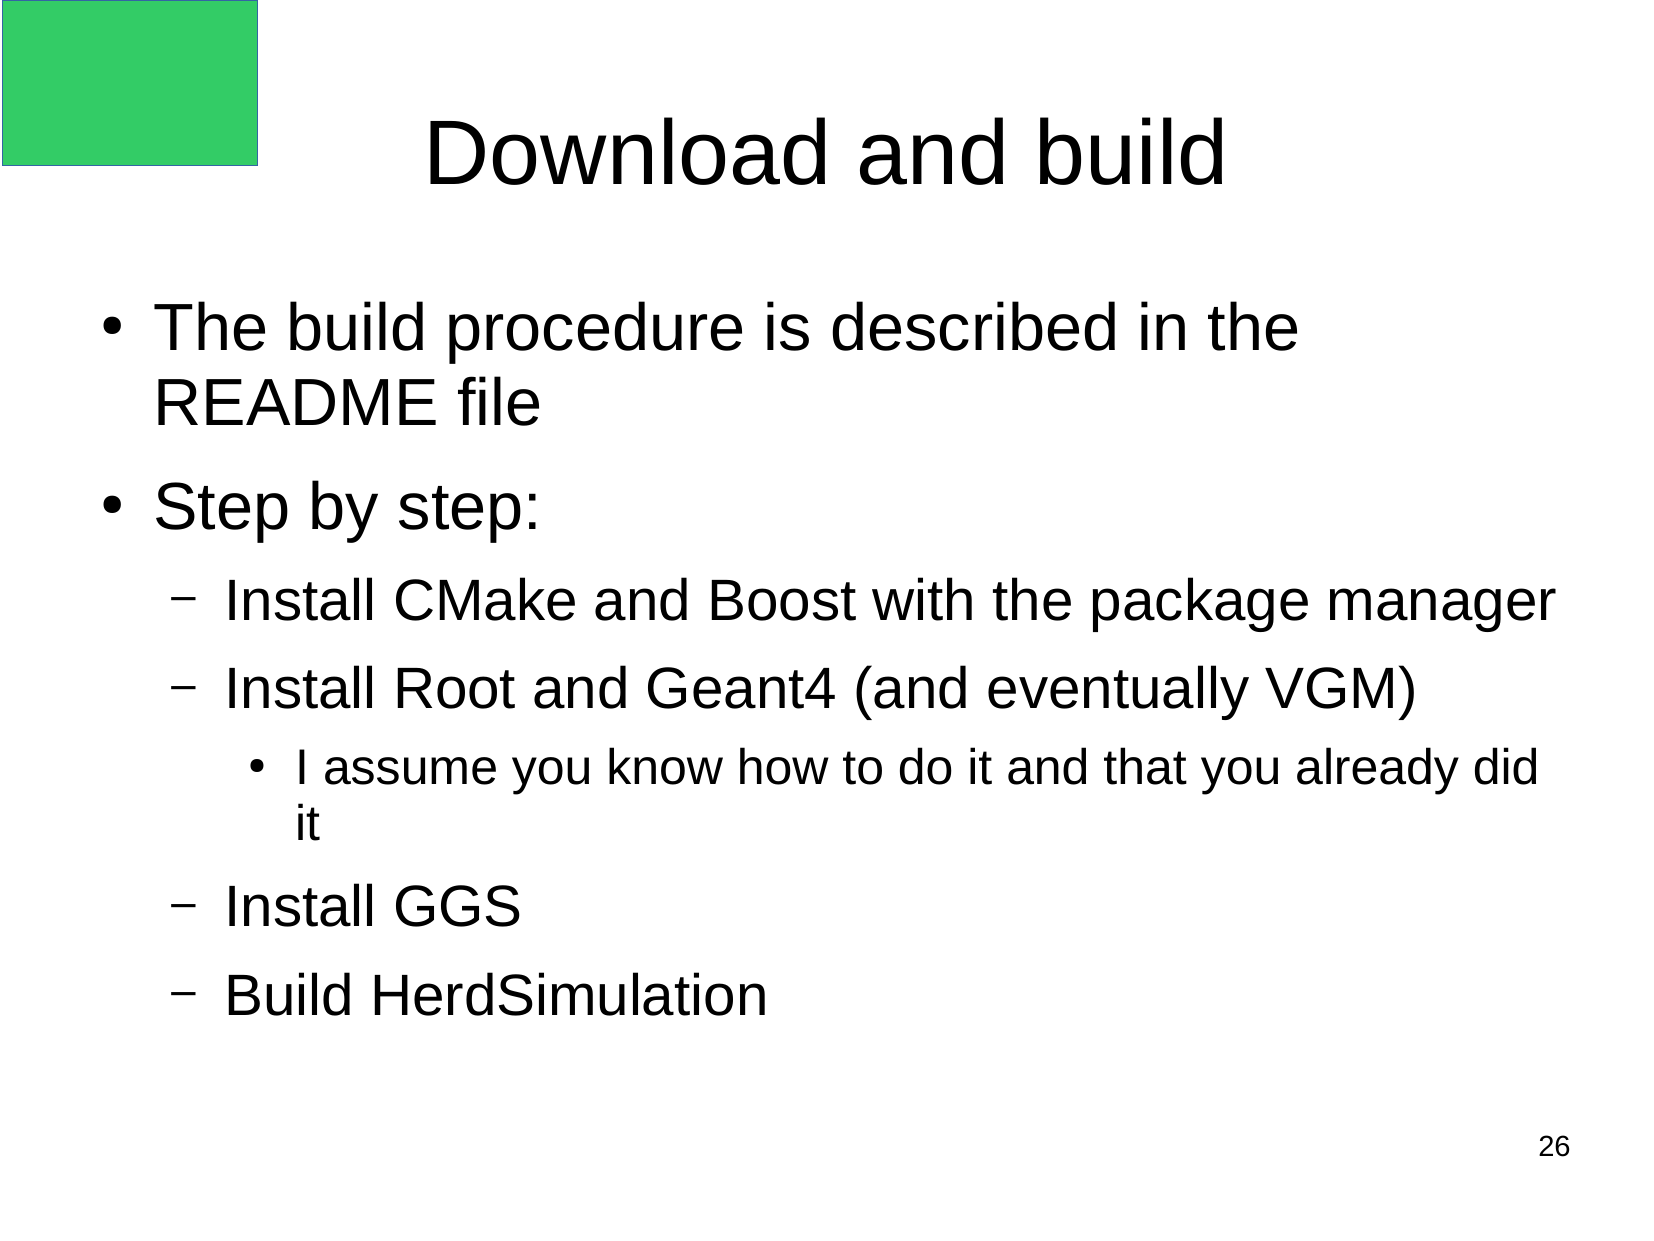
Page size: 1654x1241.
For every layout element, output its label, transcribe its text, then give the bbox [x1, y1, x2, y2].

text_box [2, 0, 258, 166]
list The build procedure is described in the README file Step by step: Install CMake and Boost with the package manager Install Root and Geant4 (and eventually VGM) I assume you know how to do it and that you already did it Install GGS Build HerdSimulation [82, 290, 1571, 1126]
title Download and build [82, 49, 1571, 257]
